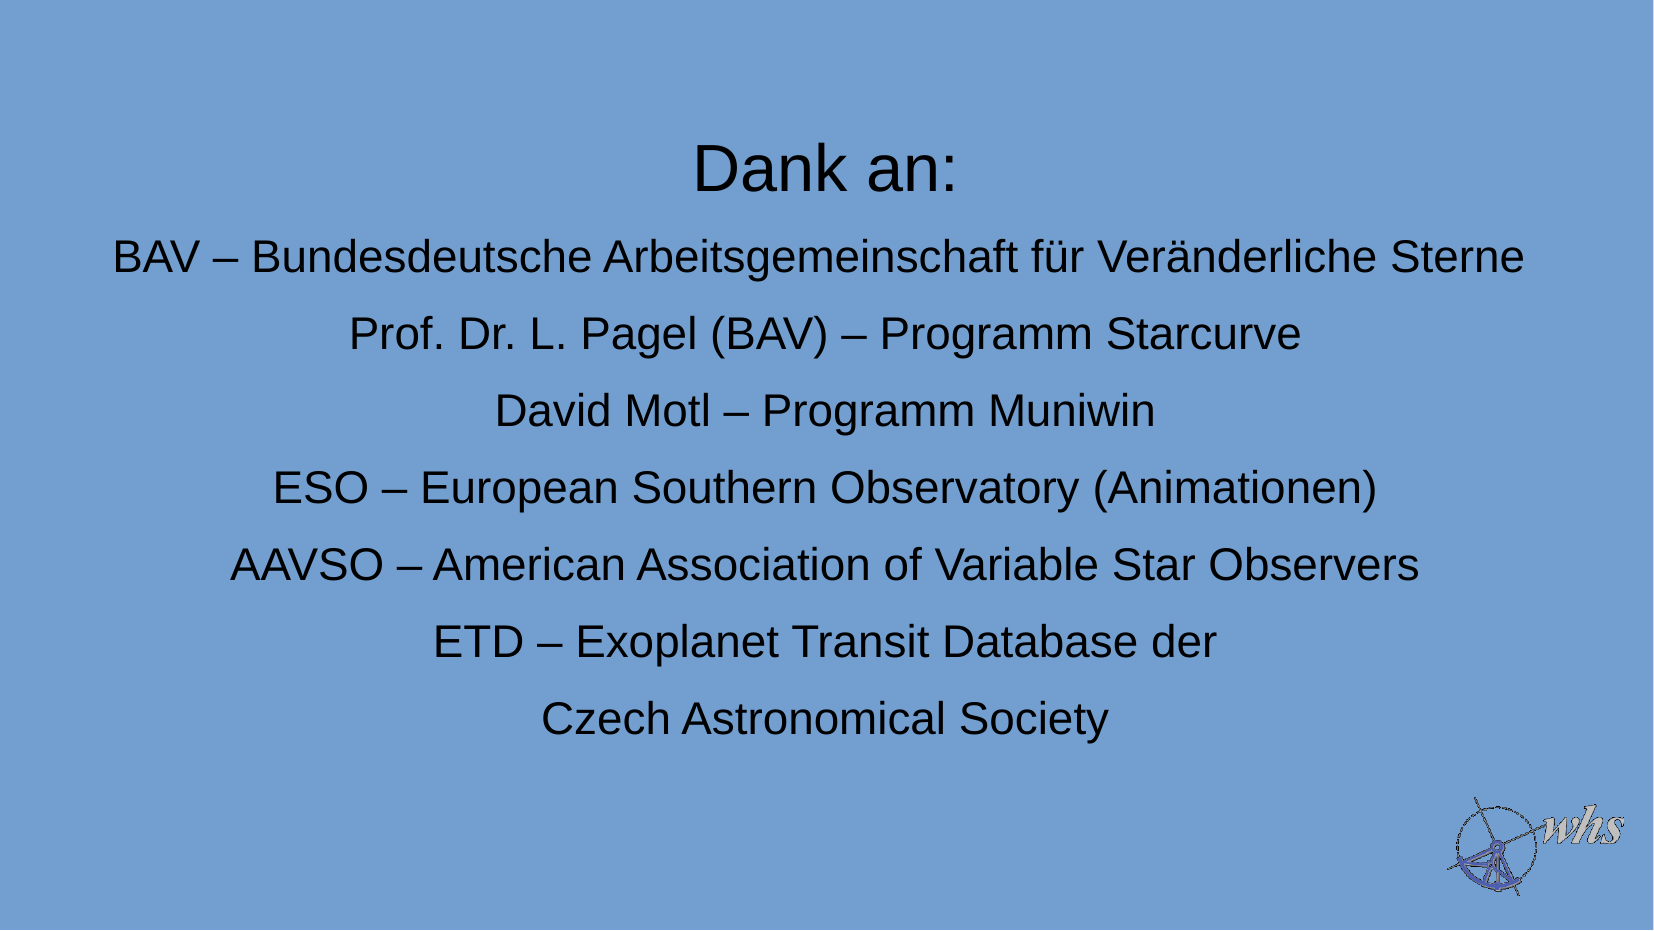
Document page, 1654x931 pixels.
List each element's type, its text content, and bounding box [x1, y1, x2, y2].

text_box Dank an: BAV – Bundesdeutsche Arbeitsgemeinschaft für Veränderliche Sterne Prof. Dr. L. Pagel (BAV) – Programm Starcurve David Motl – Programm Muniwin ESO – European Southern Observatory (Animationen) AAVSO – American Association of Variable Star Observers ETD – Exoplanet Transit Database der Czech Astronomical Society [29, 11, 1622, 864]
picture [1447, 797, 1625, 896]
